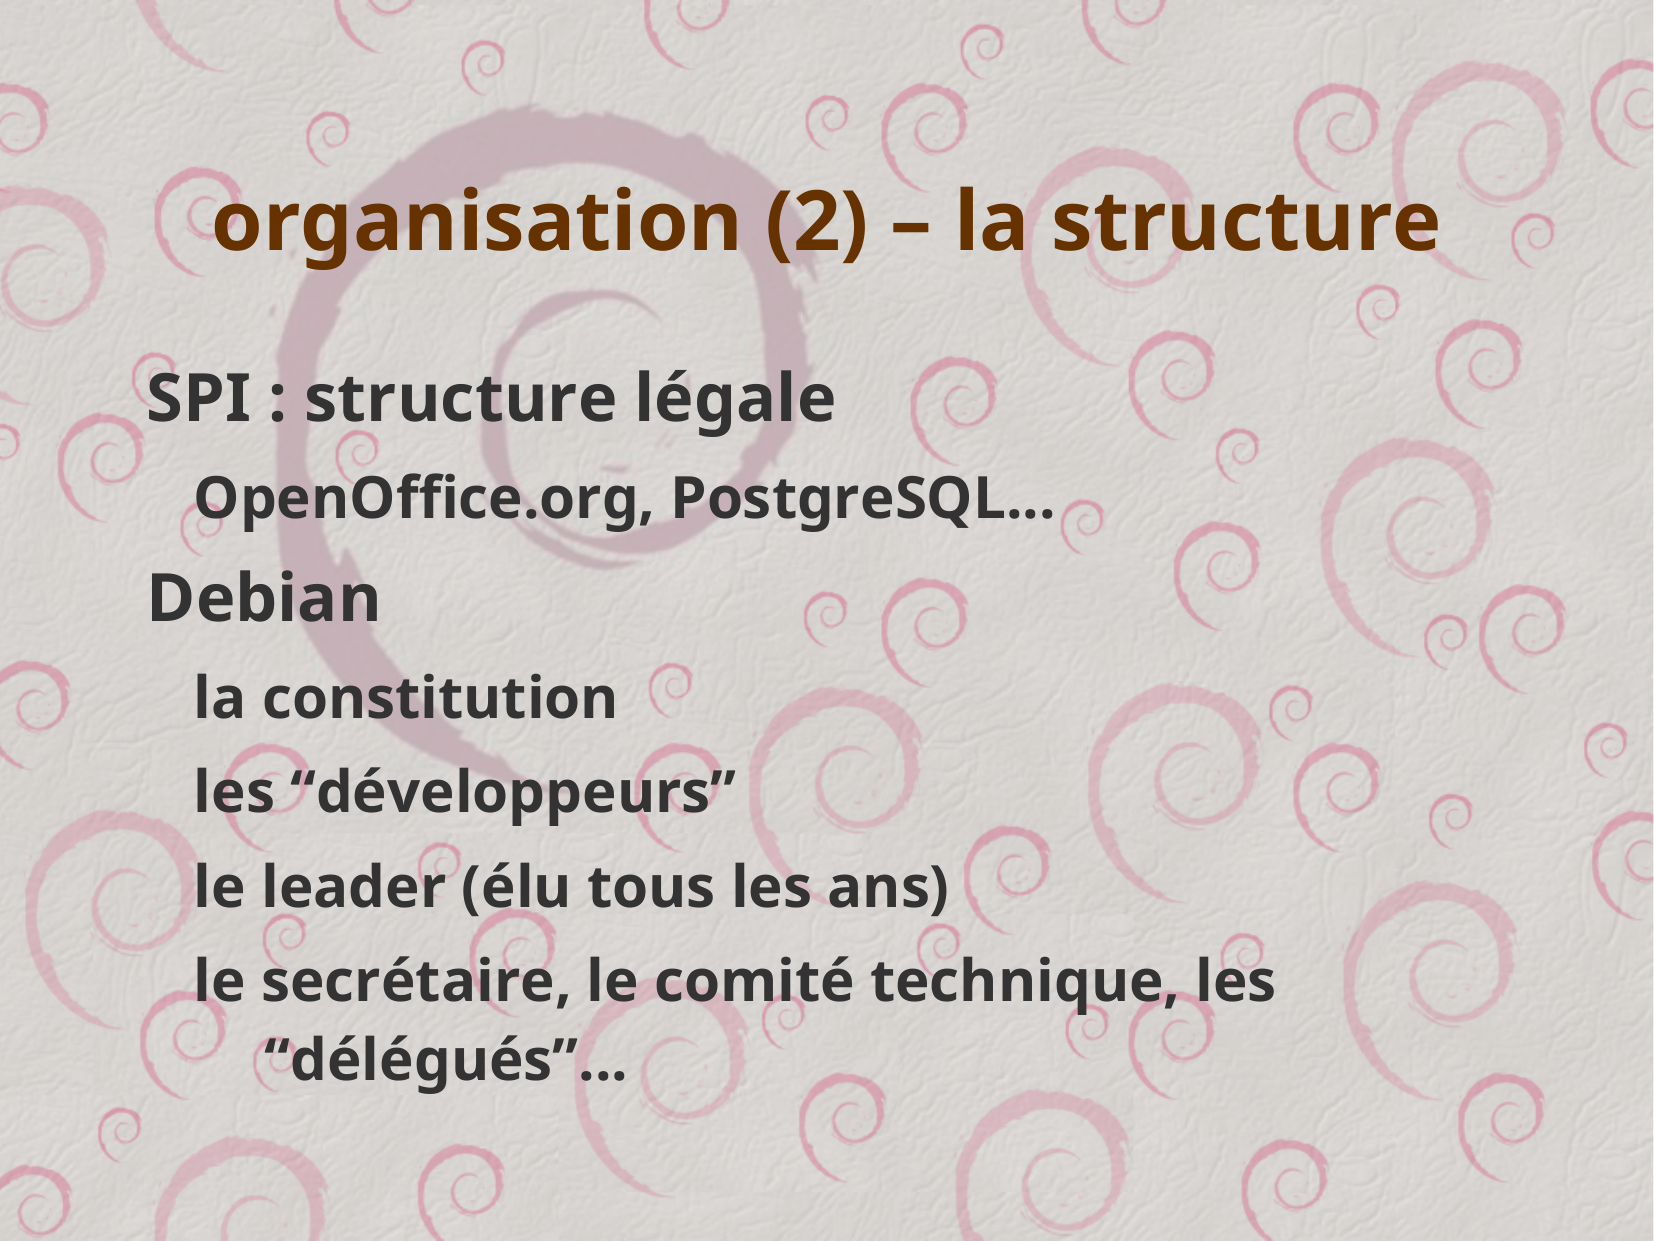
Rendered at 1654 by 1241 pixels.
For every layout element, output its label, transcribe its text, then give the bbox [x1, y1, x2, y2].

title organisation (2) – la structure [121, 114, 1534, 322]
list SPI : structure légale OpenOffice.org, PostgreSQL... Debian la constitution les “développeurs” le leader (élu tous les ans) le secrétaire, le comité technique, les “délégués”... [134, 350, 1516, 1133]
picture [0, 0, 1654, 1241]
